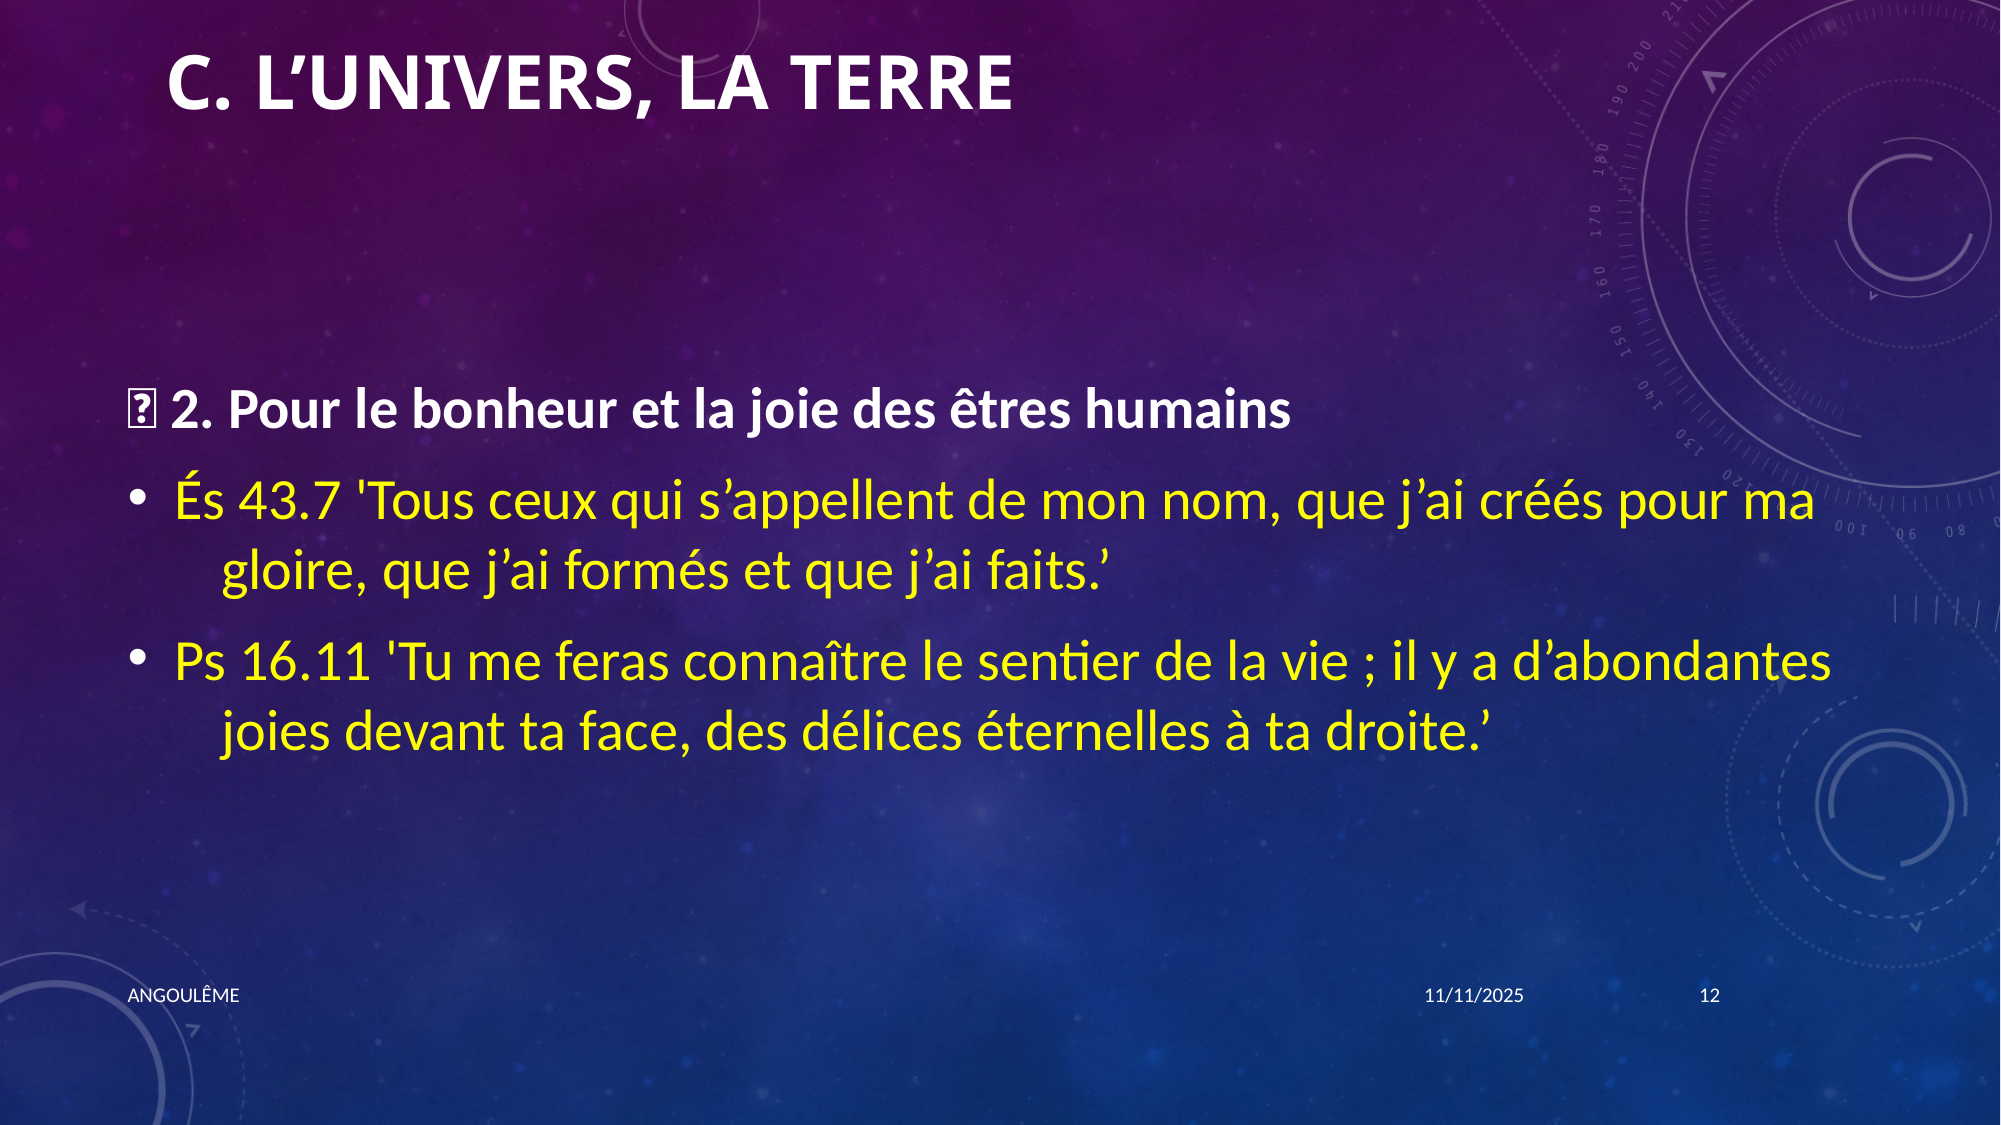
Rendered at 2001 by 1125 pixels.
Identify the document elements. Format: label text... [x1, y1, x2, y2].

text_box ANGOULÊME [112, 963, 1397, 1026]
title C. L’UNIVERS, LA TERRE [0, 0, 1775, 159]
text_box [1684, 963, 1775, 1026]
text_box 11/11/2025 [1409, 963, 1672, 1026]
list 💖 2. Pour le bonheur et la joie des êtres humains És 43.7 'Tous ceux qui s’appellent de mon nom, que j’ai créés pour ma gloire, que j’ai formés et que j’ai faits.’ Ps 16.11 'Tu me feras connaître le sentier de la vie ; il y a d’abondantes joies devant ta face, des délices éternelles à ta droite.’ [112, 132, 1871, 1000]
